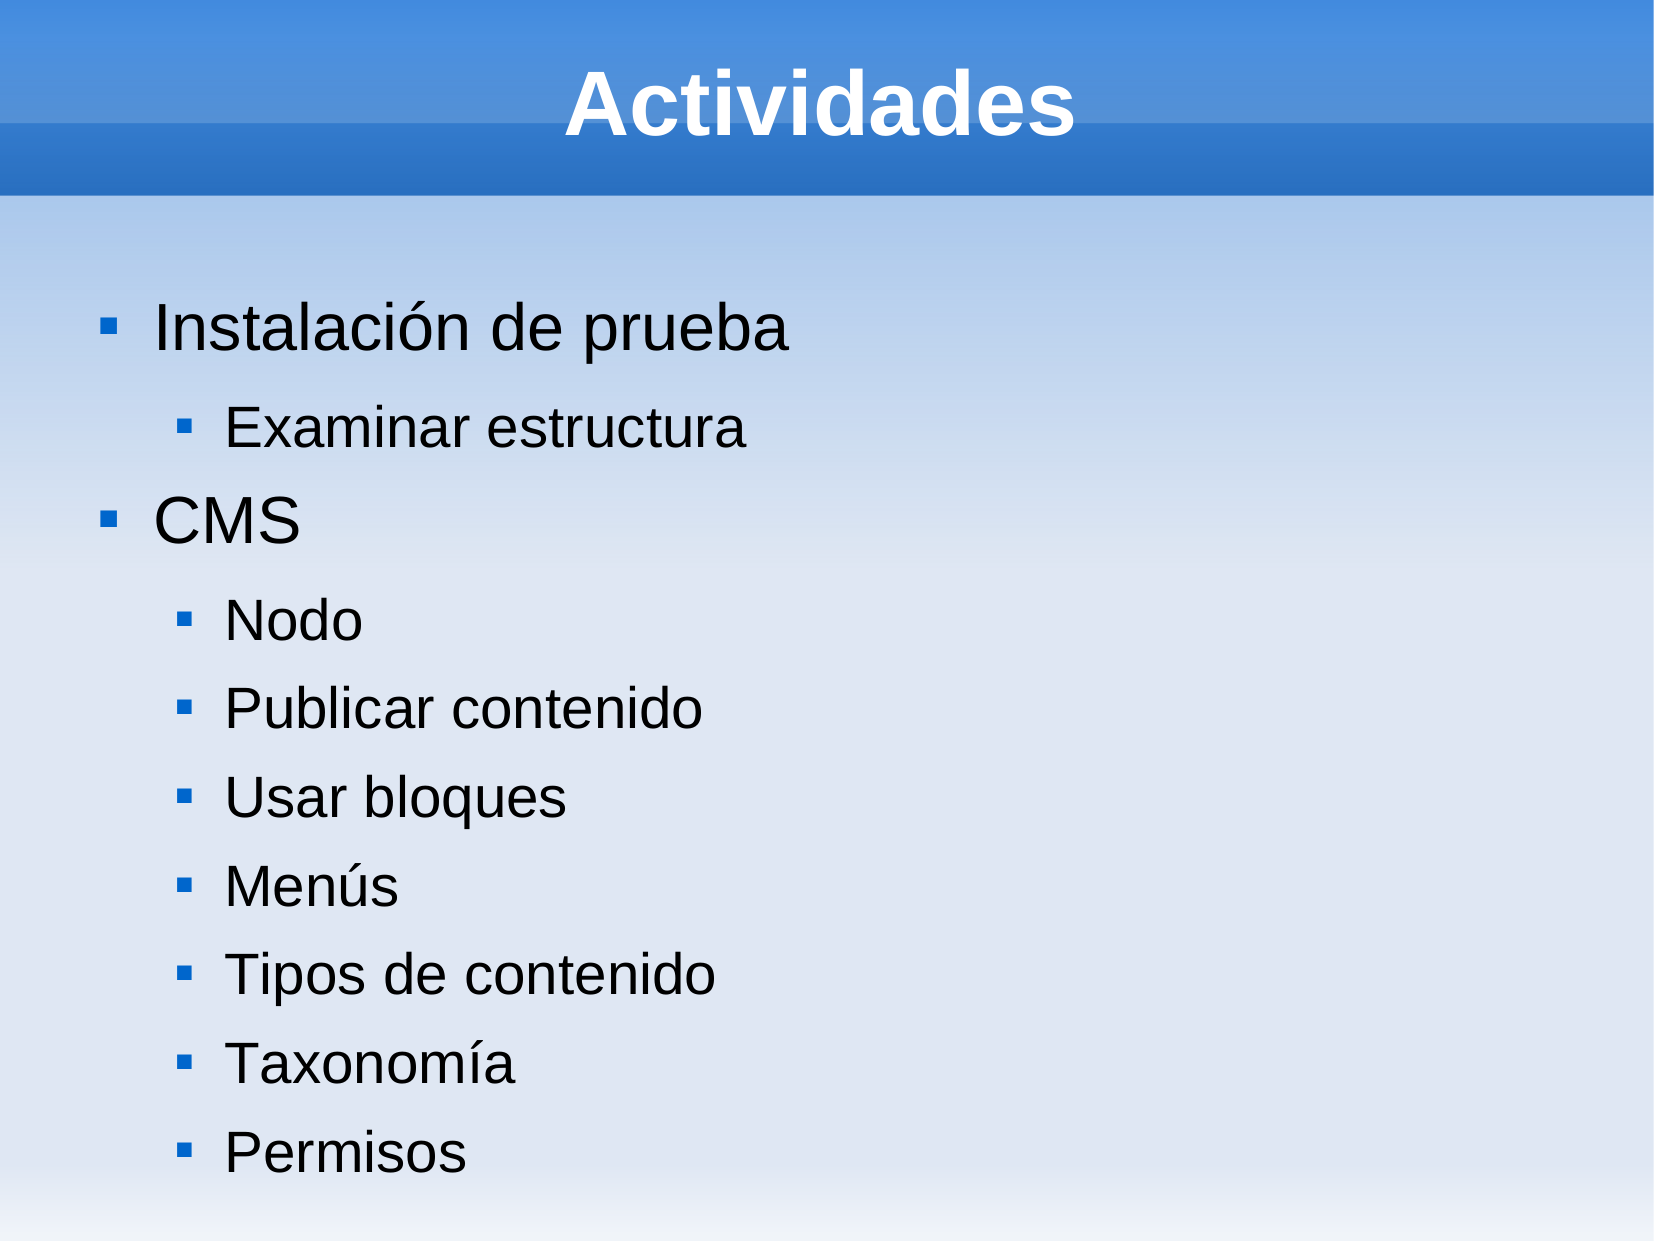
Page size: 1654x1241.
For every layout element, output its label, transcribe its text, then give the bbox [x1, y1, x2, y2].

picture [0, 0, 1654, 1241]
list Instalación de prueba Examinar estructura CMS Nodo Publicar contenido Usar bloques Menús Tipos de contenido Taxonomía Permisos [82, 290, 1571, 1185]
title Actividades [76, 0, 1565, 208]
